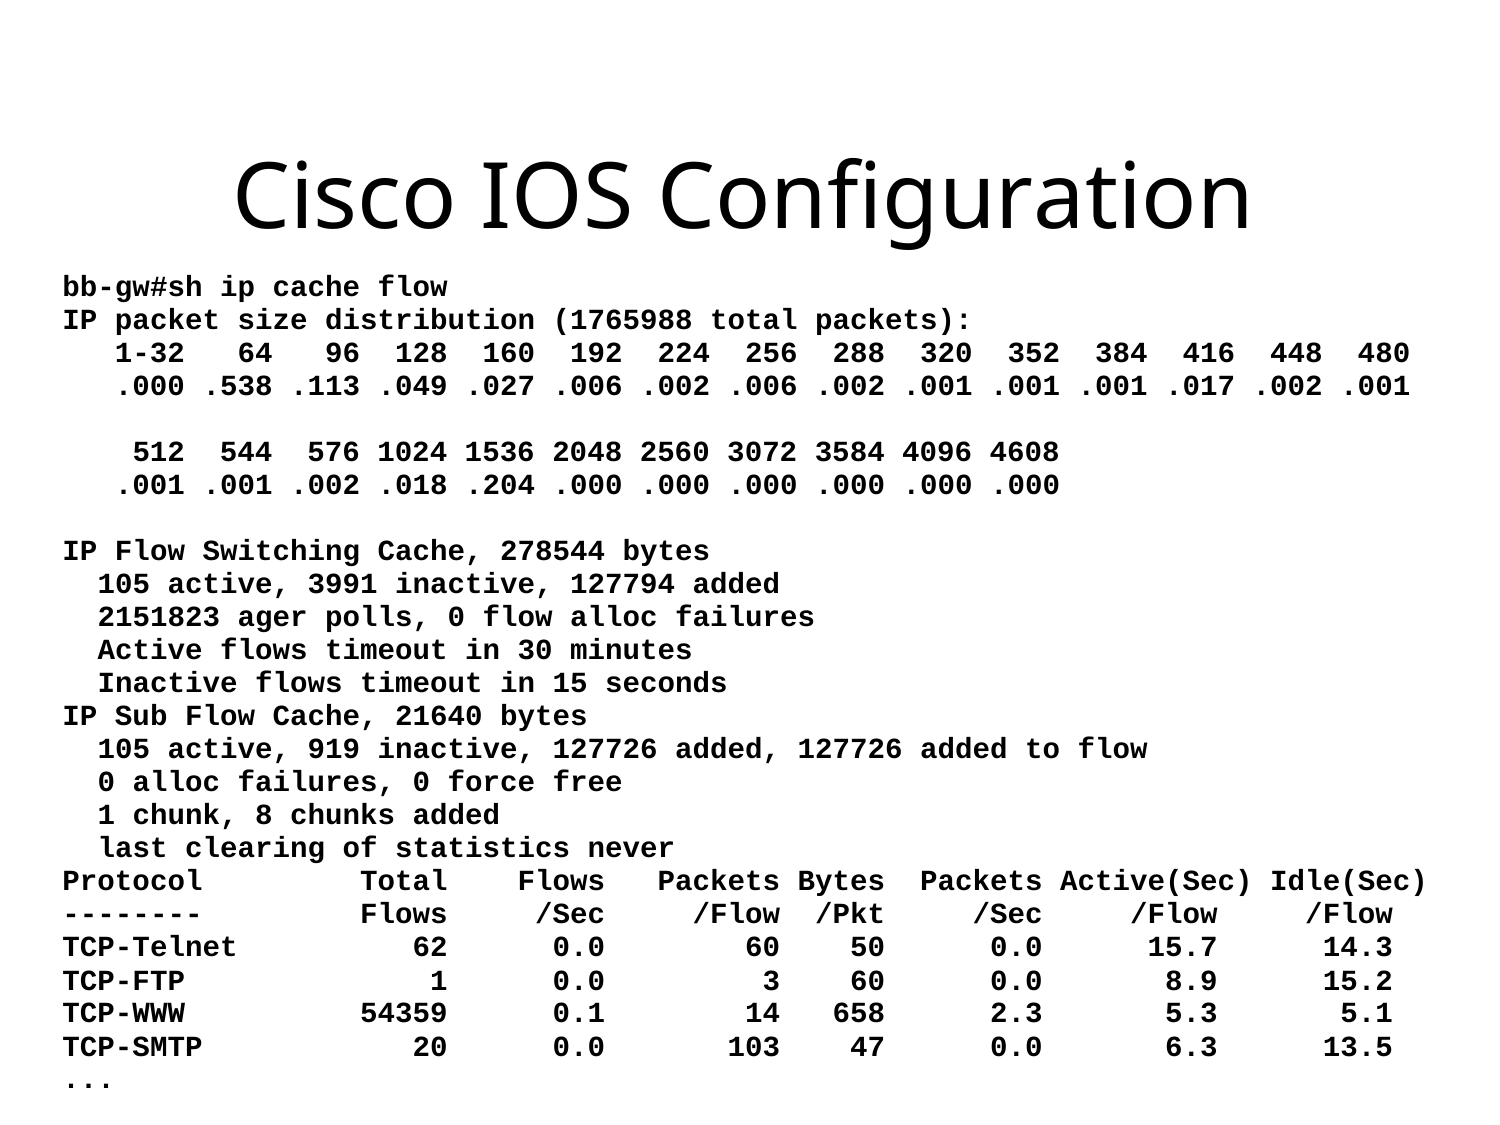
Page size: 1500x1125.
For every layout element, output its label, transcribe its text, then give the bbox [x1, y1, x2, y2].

title Cisco IOS Configuration [112, 62, 1388, 272]
text_box bb-gw#sh ip cache flow IP packet size distribution (1765988 total packets): 1-32 64 96 128 160 192 224 256 288 320 352 384 416 448 480 .000 .538 .113 .049 .027 .006 .002 .006 .002 .001 .001 .001 .017 .002 .001 512 544 576 1024 1536 2048 2560 3072 3584 4096 4608 .001 .001 .002 .018 .204 .000 .000 .000 .000 .000 .000 IP Flow Switching Cache, 278544 bytes 105 active, 3991 inactive, 127794 added 2151823 ager polls, 0 flow alloc failures Active flows timeout in 30 minutes Inactive flows timeout in 15 seconds IP Sub Flow Cache, 21640 bytes 105 active, 919 inactive, 127726 added, 127726 added to flow 0 alloc failures, 0 force free 1 chunk, 8 chunks added last clearing of statistics never Protocol Total Flows Packets Bytes Packets Active(Sec) Idle(Sec) -------- Flows /Sec /Flow /Pkt /Sec /Flow /Flow TCP-Telnet 62 0.0 60 50 0.0 15.7 14.3 TCP-FTP 1 0.0 3 60 0.0 8.9 15.2 TCP-WWW 54359 0.1 14 658 2.3 5.3 5.1 TCP-SMTP 20 0.0 103 47 0.0 6.3 13.5 ... [62, 272, 1500, 998]
